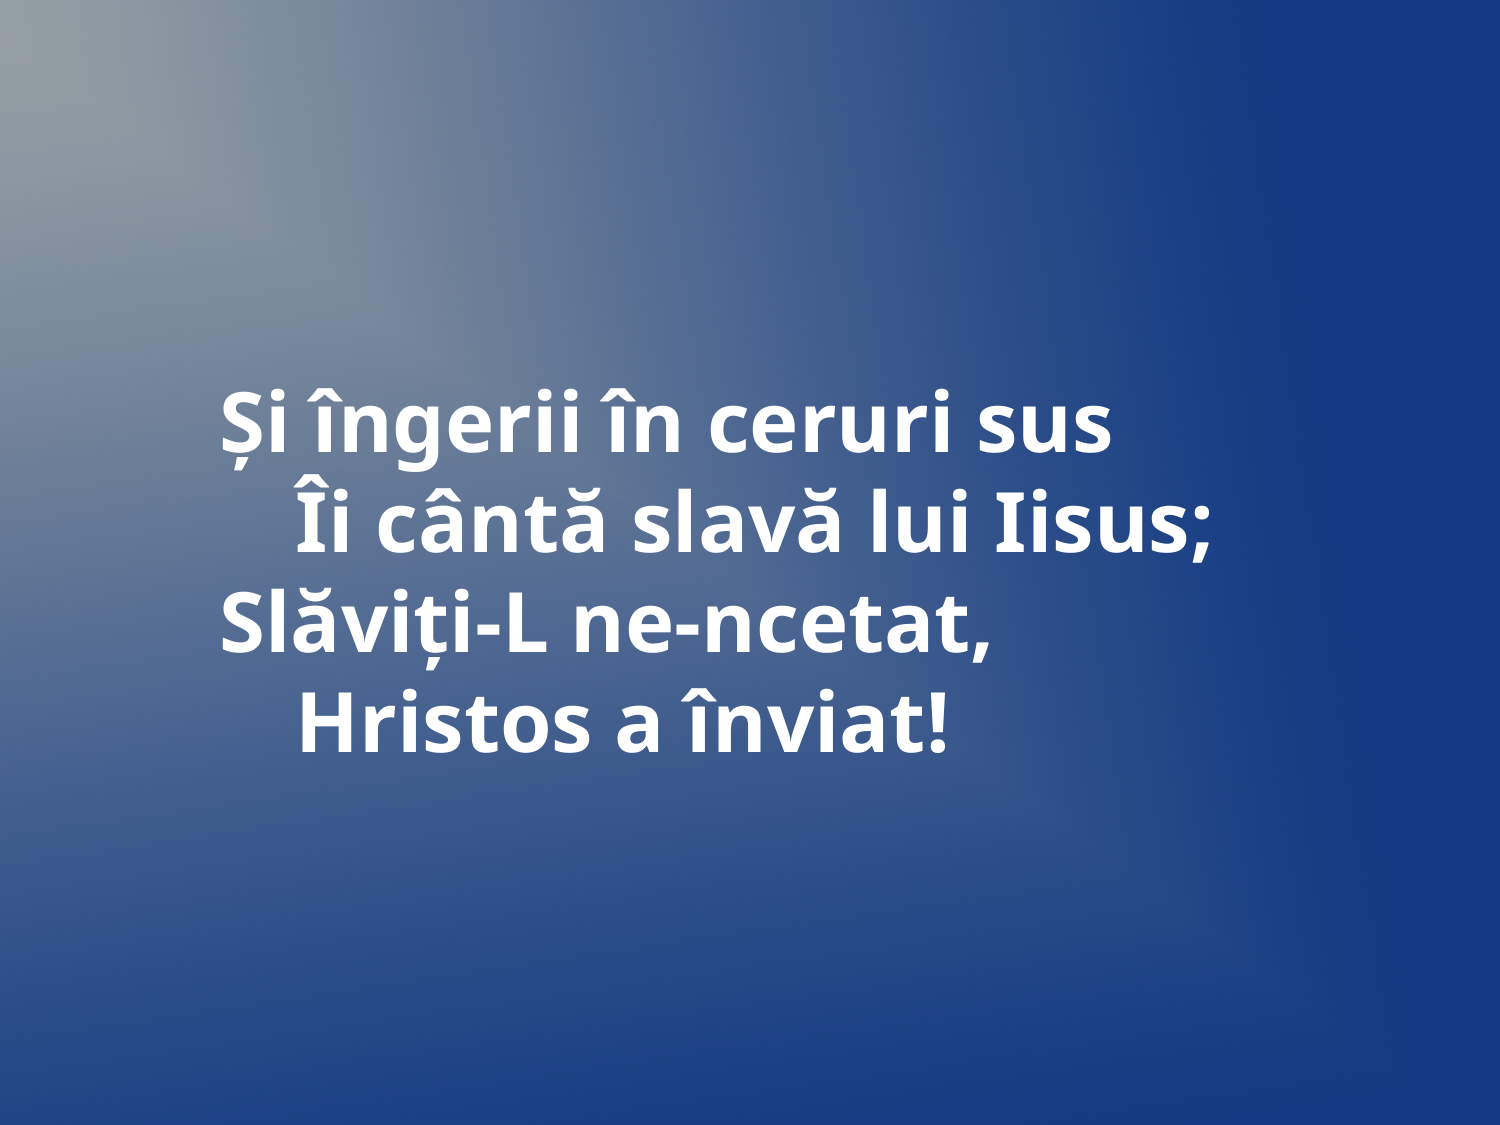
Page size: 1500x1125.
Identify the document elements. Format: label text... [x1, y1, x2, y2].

text_box Şi îngerii în ceruri sus Îi cântă slavă lui Iisus; Slăviţi-L ne-ncetat, Hristos a înviat! [205, 361, 1231, 777]
picture [0, 0, 1500, 1125]
